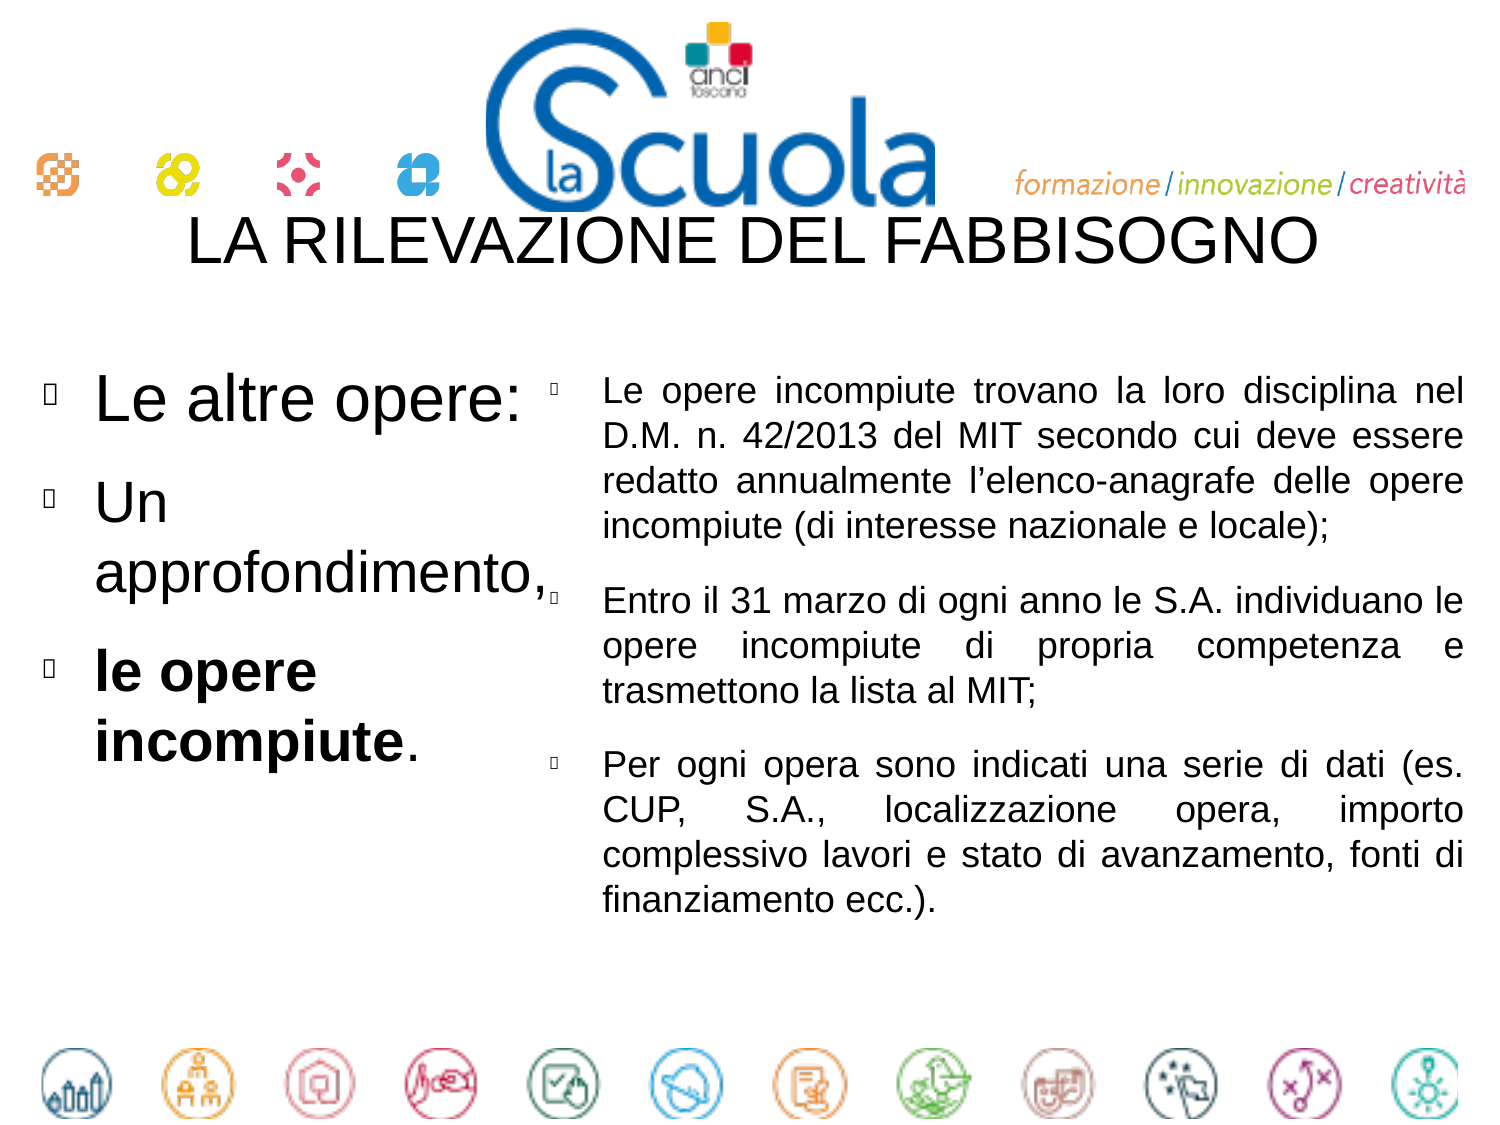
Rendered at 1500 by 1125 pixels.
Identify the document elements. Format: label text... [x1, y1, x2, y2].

text_box Le opere incompiute trovano la loro disciplina nel D.M. n. 42/2013 del MIT secondo cui deve essere redatto annualmente l’elenco-anagrafe delle opere incompiute (di interesse nazionale e locale); Entro il 31 marzo di ogni anno le S.A. individuano le opere incompiute di propria competenza e trasmettono la lista al MIT; Per ogni opera sono indicati una serie di dati (es. CUP, S.A., localizzazione opera, importo complessivo lavori e stato di avanzamento, fonti di finanziamento ecc.). [531, 366, 1465, 1016]
text_box Le altre opere: Un approfondimento, le opere incompiute. [23, 354, 615, 993]
text_box LA RILEVAZIONE DEL FABBISOGNO [79, 142, 1430, 331]
